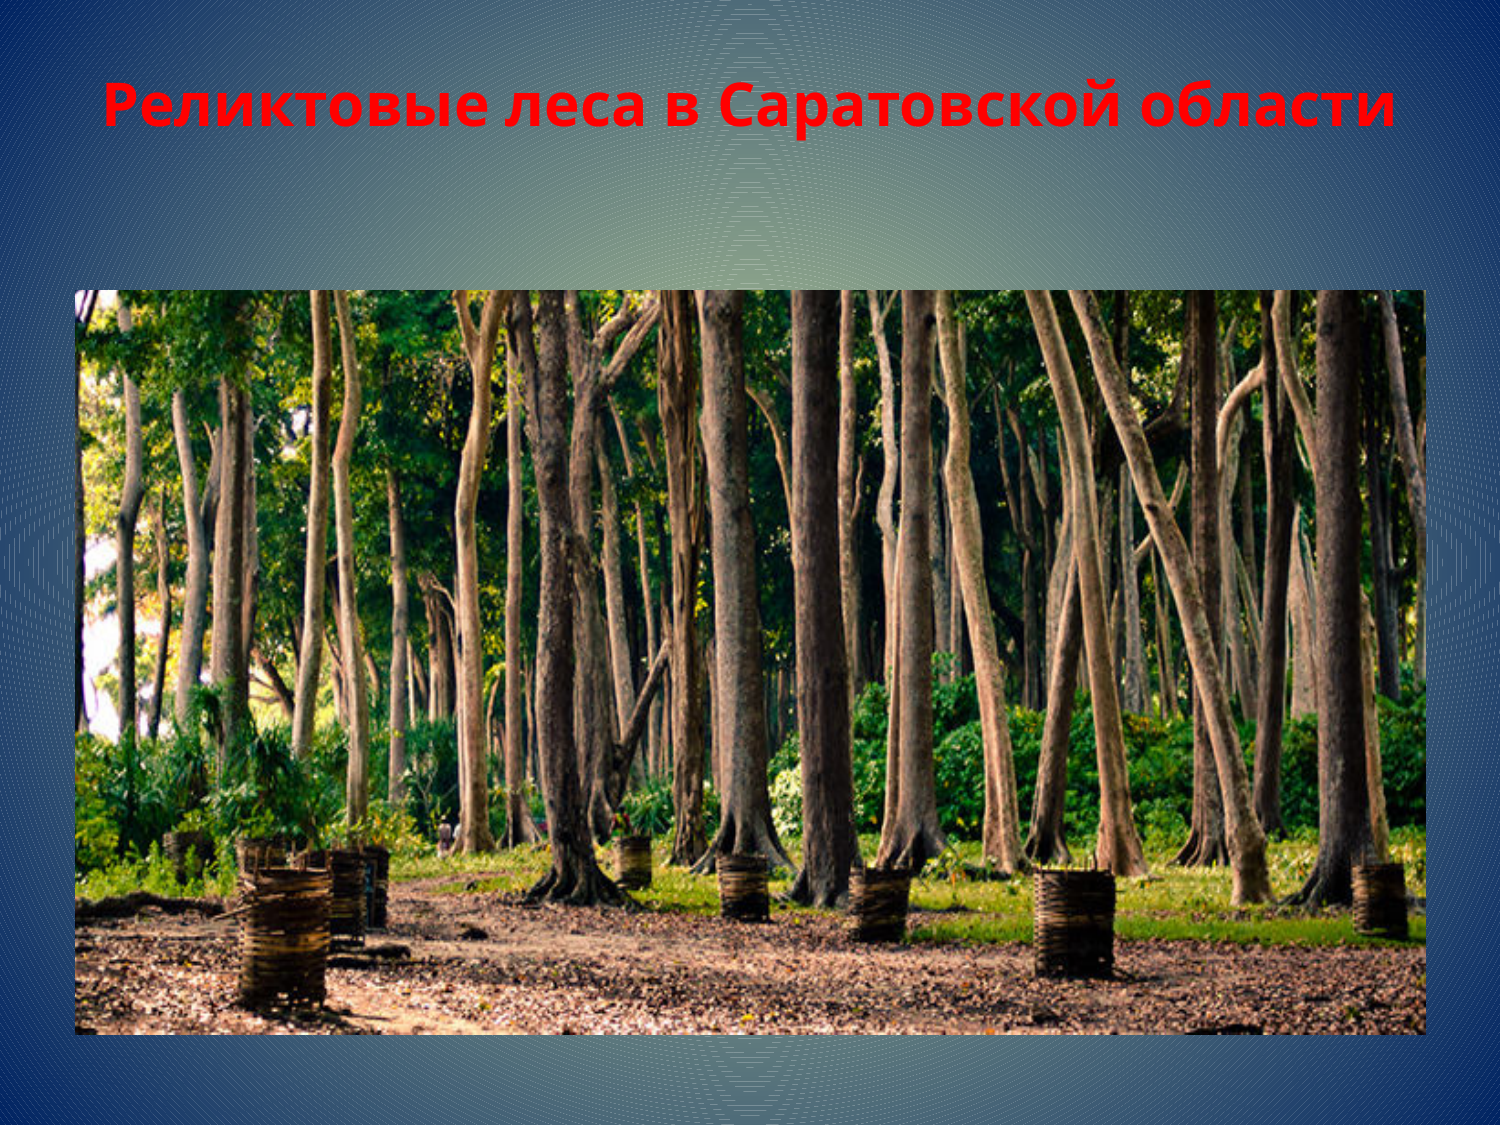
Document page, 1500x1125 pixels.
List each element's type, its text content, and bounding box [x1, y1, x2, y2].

picture [75, 290, 1426, 1036]
title Реликтовые леса в Саратовской области [75, 45, 1426, 233]
